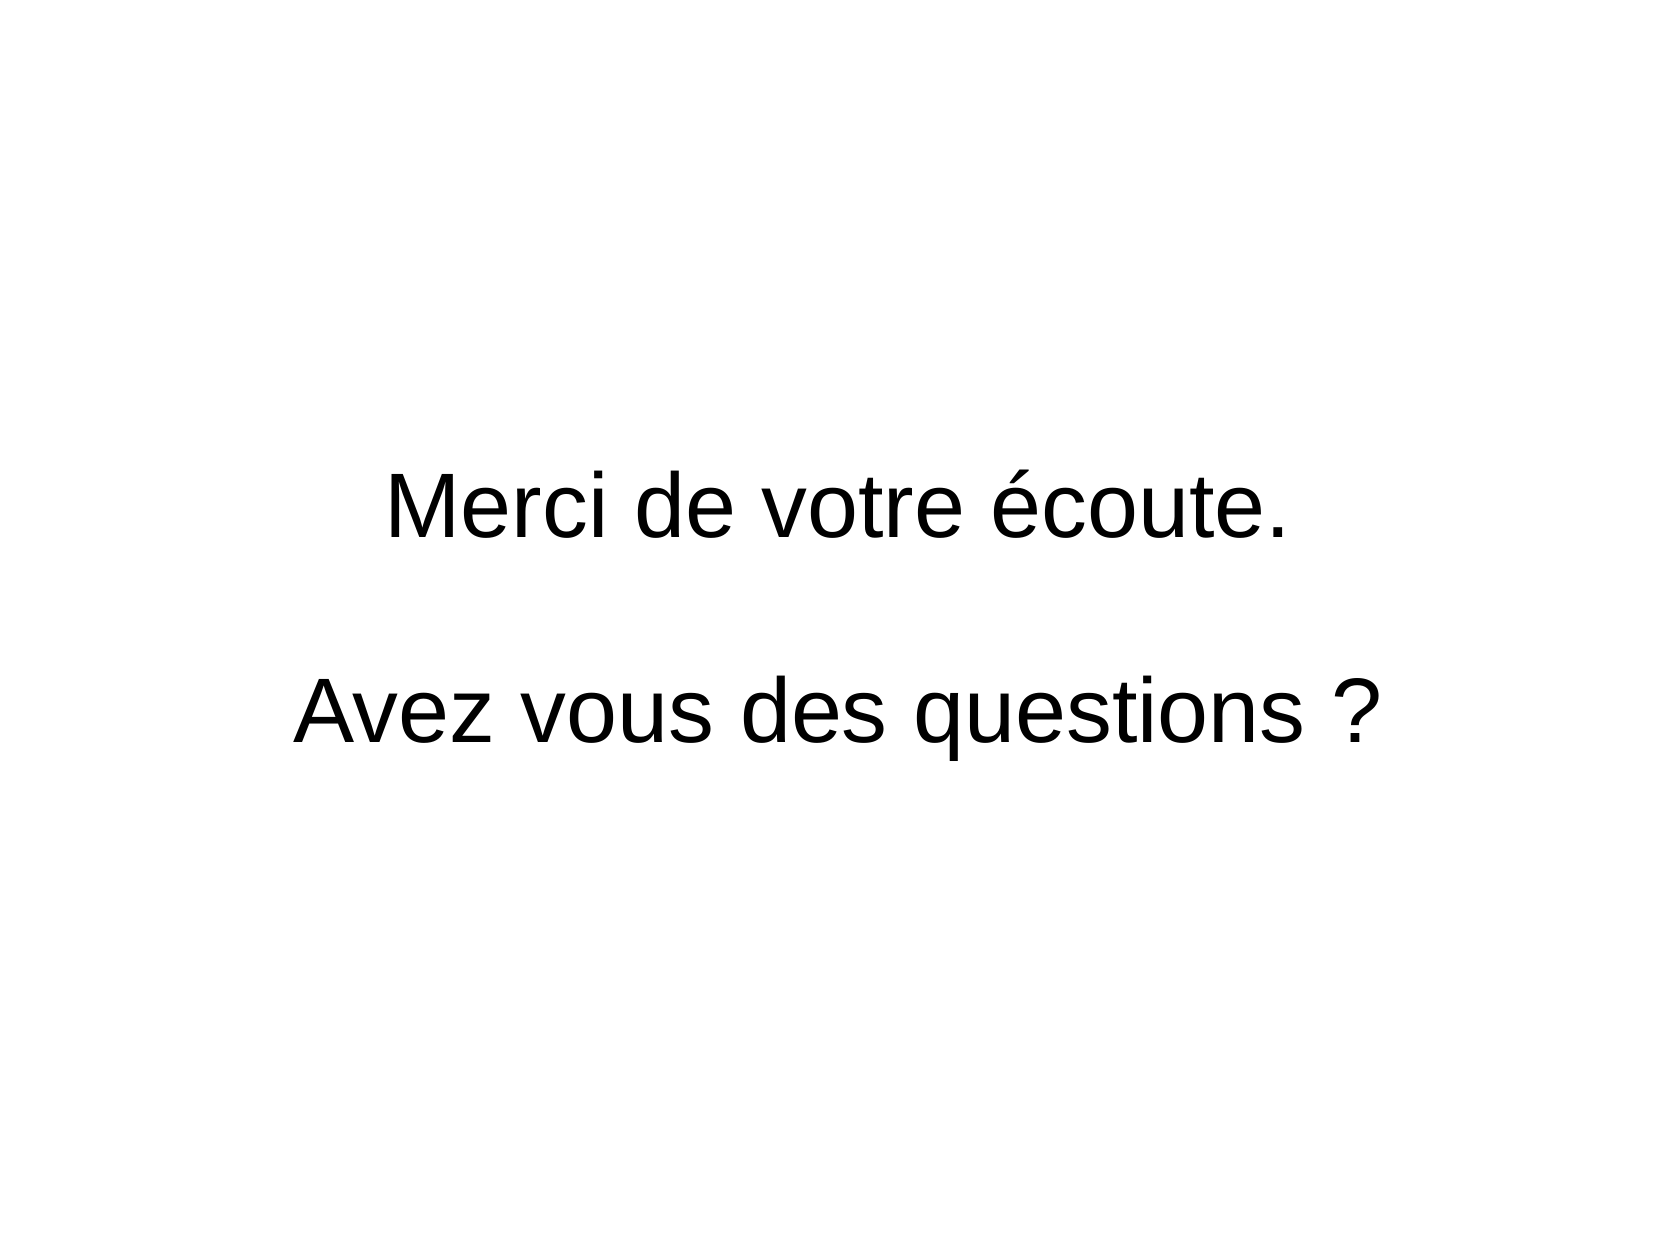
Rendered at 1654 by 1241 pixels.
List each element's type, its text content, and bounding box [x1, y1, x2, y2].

title Merci de votre écoute. Avez vous des questions ? [94, 377, 1583, 839]
